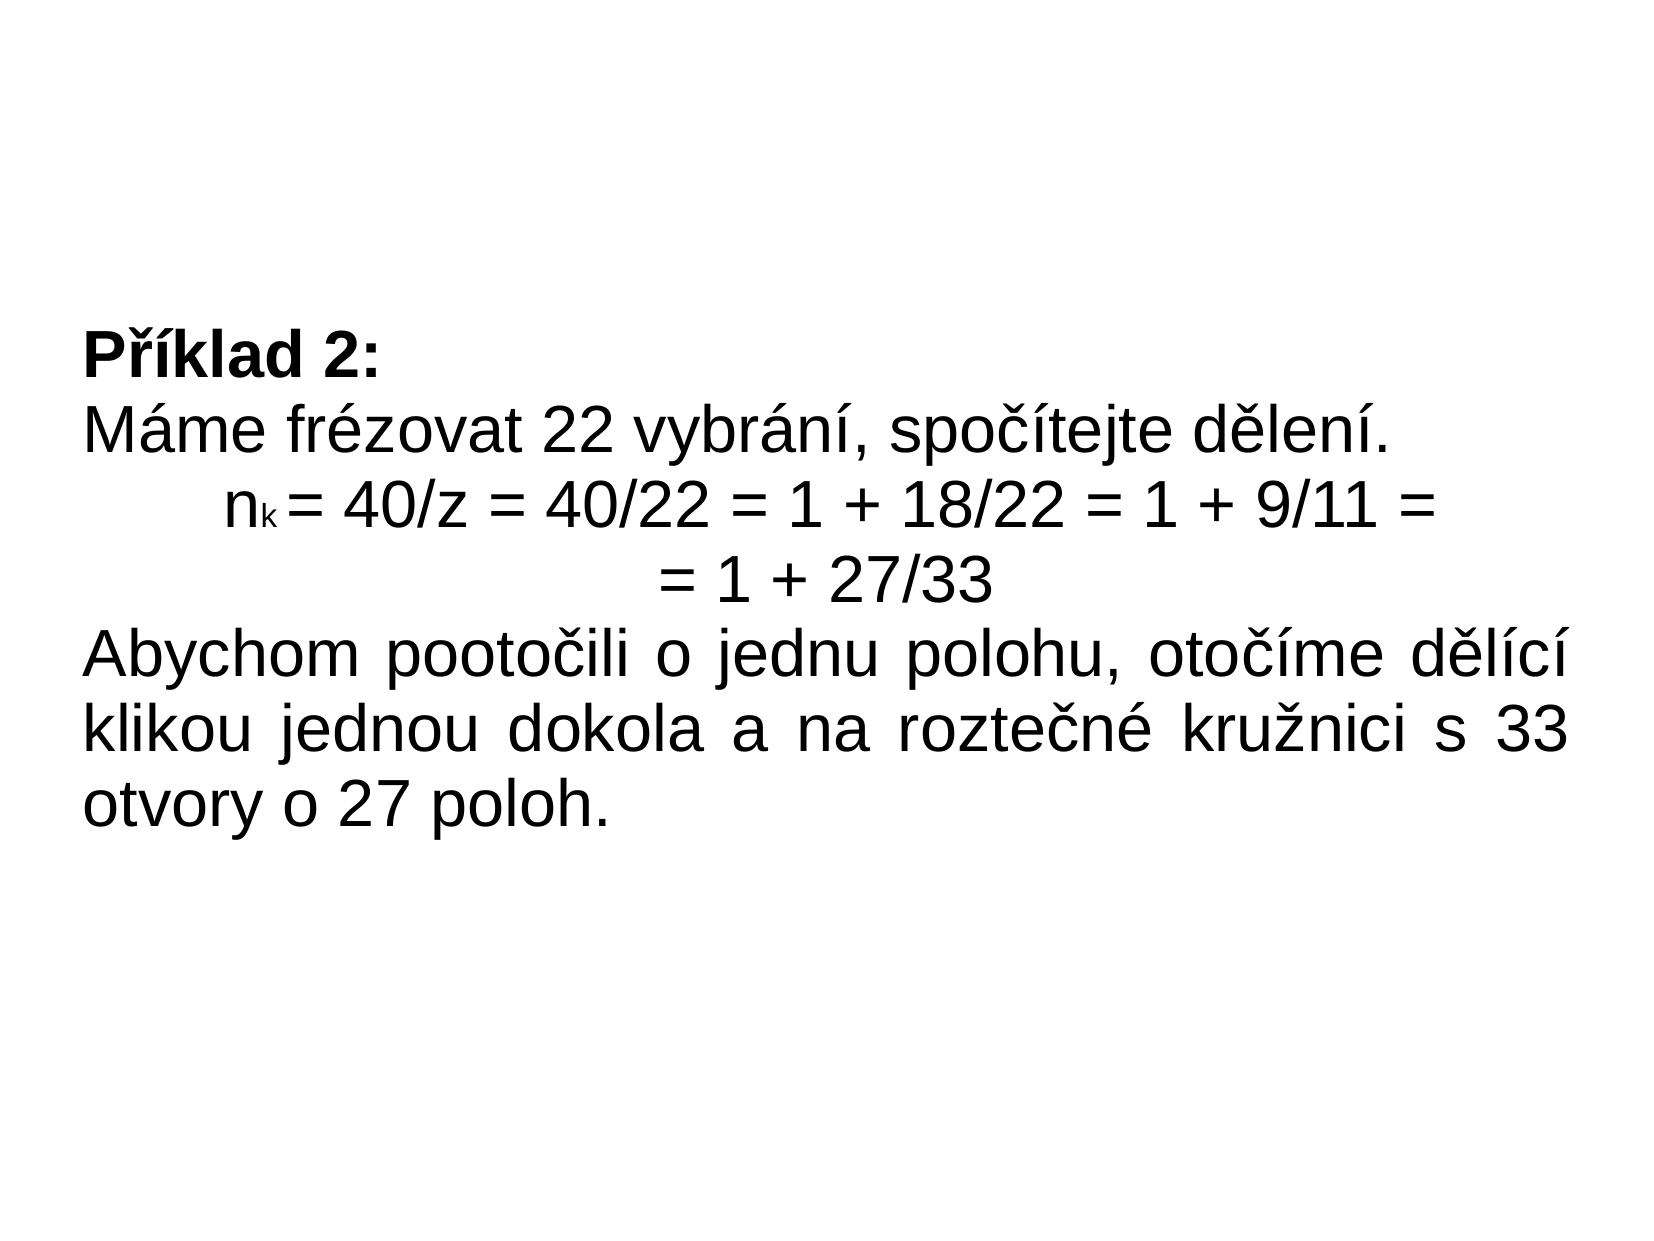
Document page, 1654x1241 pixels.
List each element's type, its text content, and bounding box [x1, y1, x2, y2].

subtitle Příklad 2: Máme frézovat 22 vybrání, spočítejte dělení. nk = 40/z = 40/22 = 1 + 18/22 = 1 + 9/11 = = 1 + 27/33 Abychom pootočili o jednu polohu, otočíme dělící klikou jednou dokola a na roztečné kružnici s 33 otvory o 27 poloh. [82, 56, 1571, 1102]
